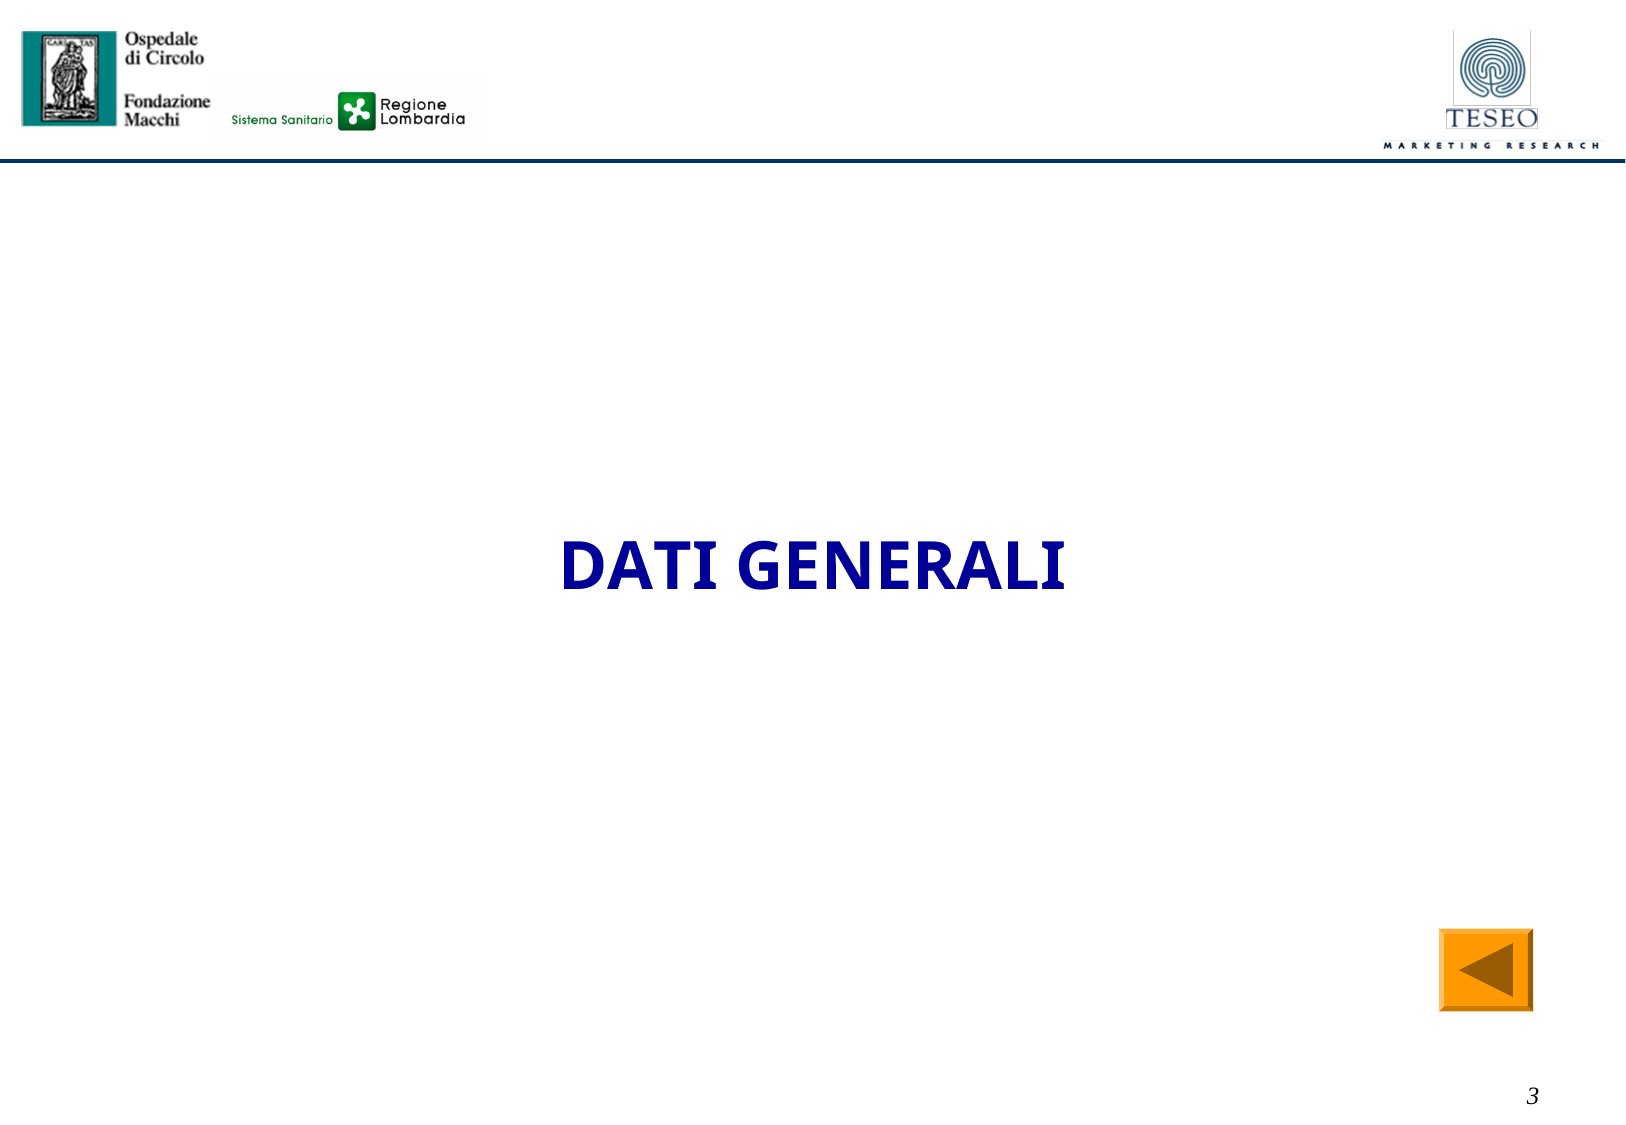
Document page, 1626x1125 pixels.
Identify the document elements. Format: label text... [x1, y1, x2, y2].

picture [1381, 31, 1604, 149]
text_box (valori medi, scala 1-7) [1438, 928, 1445, 1012]
text_box DATI GENERALI [121, 469, 1504, 657]
picture [21, 31, 483, 149]
text_box [1440, 928, 1534, 1012]
